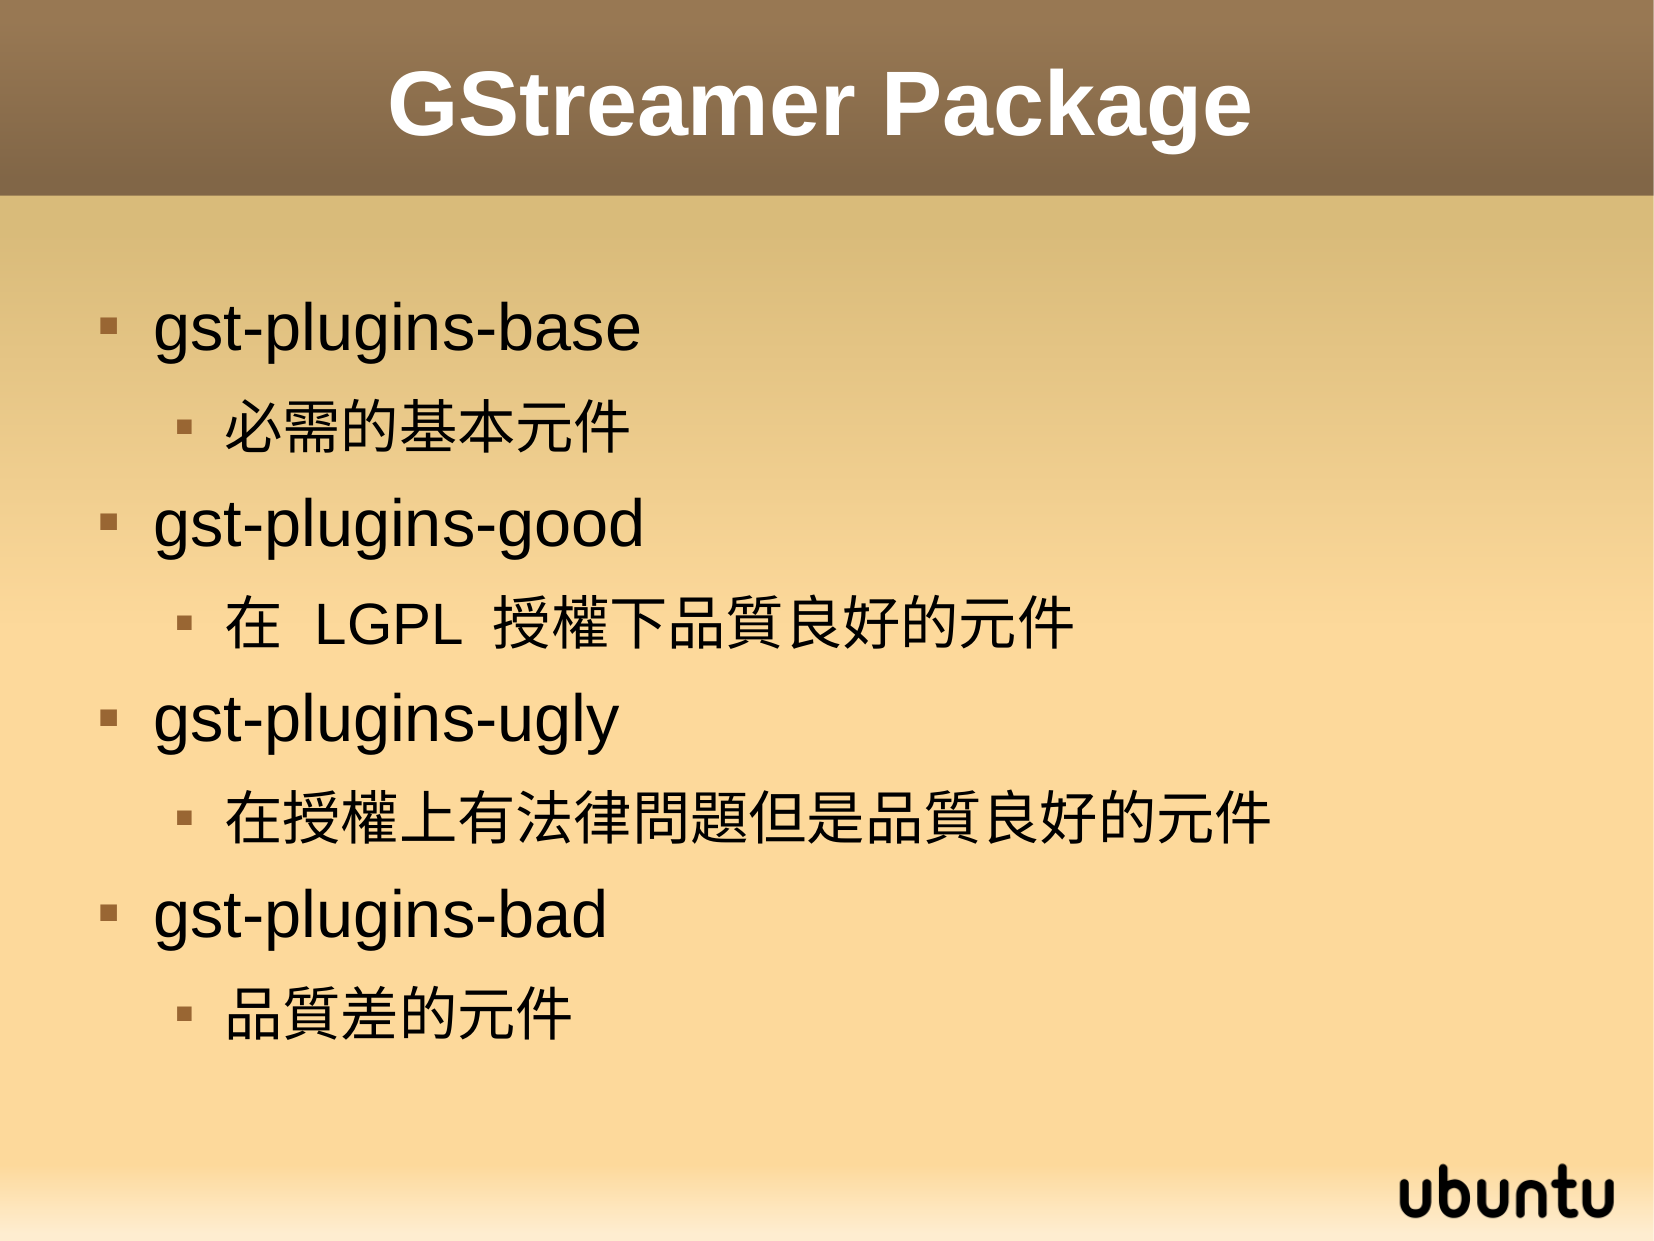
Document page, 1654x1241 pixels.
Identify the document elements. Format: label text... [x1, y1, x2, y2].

list gst-plugins-base 必需的基本元件 gst-plugins-good 在 LGPL 授權下品質良好的元件 gst-plugins-ugly 在授權上有法律問題但是品質良好的元件 gst-plugins-bad 品質差的元件 [82, 290, 1571, 1094]
title GStreamer Package [76, 0, 1565, 208]
picture [0, 0, 1654, 1241]
